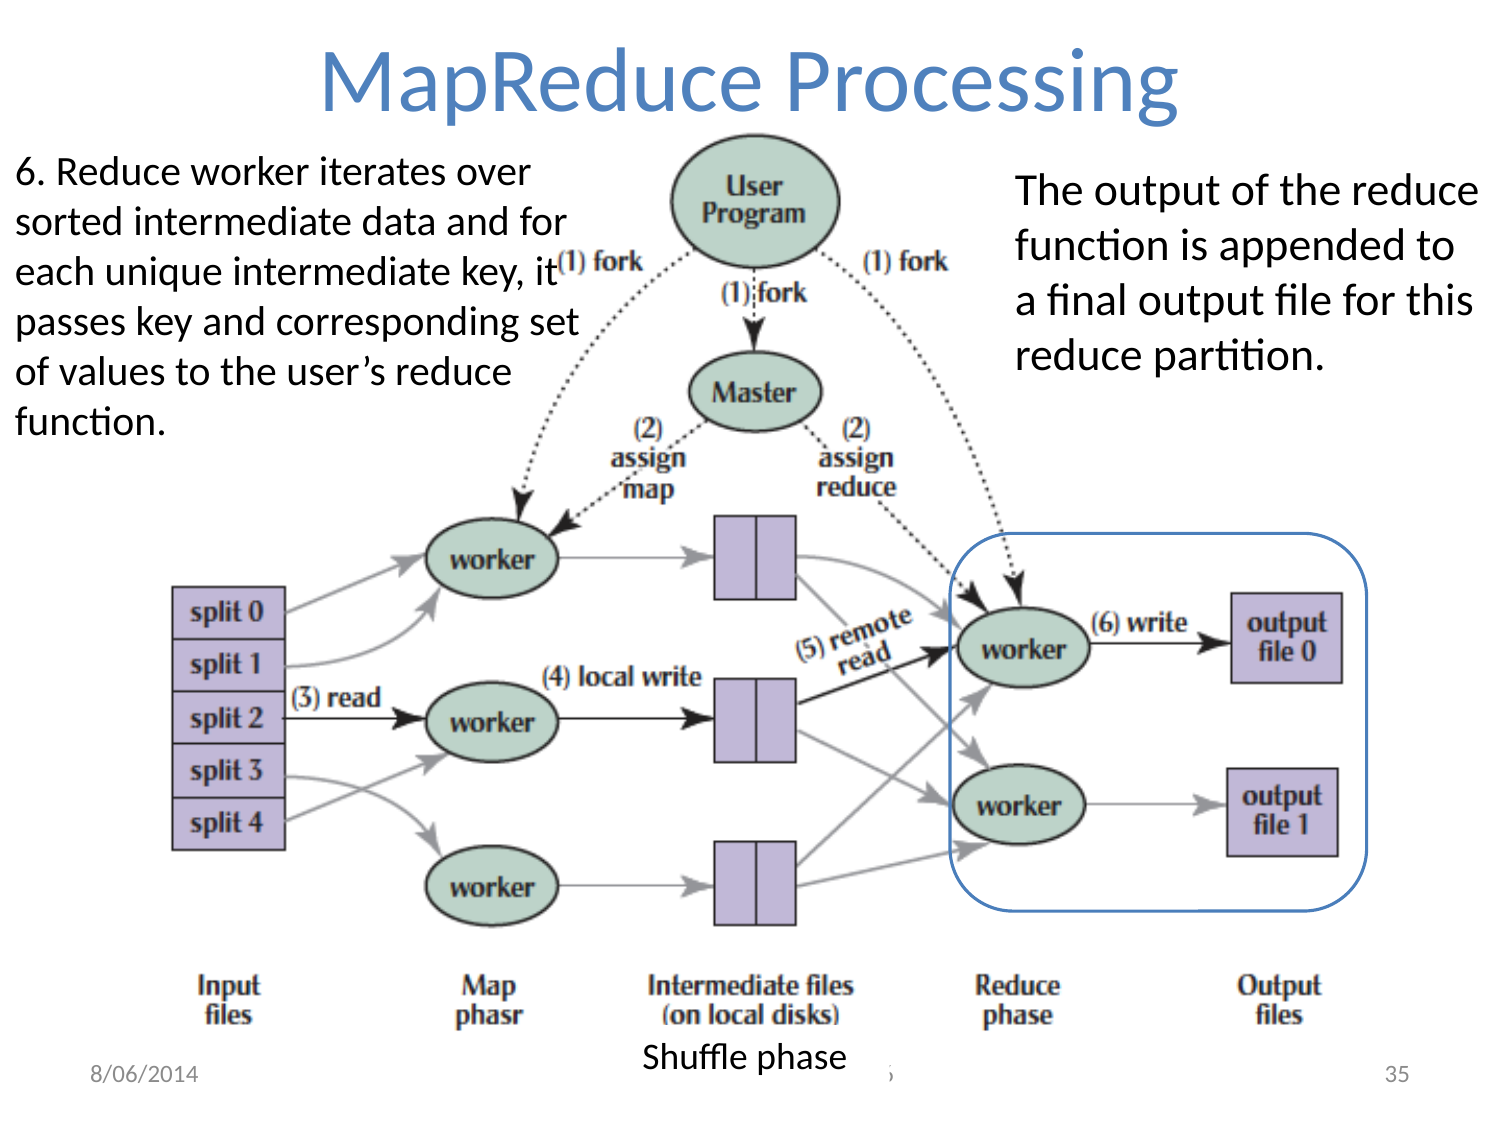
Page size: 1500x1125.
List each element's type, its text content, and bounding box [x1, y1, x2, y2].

title MapReduce Processing [75, 0, 1425, 150]
slide_number 8/06/2014 [75, 1042, 425, 1103]
text_box The output of the reduce function is appended to a final output file for this reduce partition. [999, 152, 1500, 448]
footer Summer 2014 -- Lecture #26 [512, 1042, 988, 1103]
picture [149, 150, 1356, 1054]
picture [952, 535, 1356, 909]
text_box 6. Reduce worker iterates over sorted intermediate data and for each unique intermediate key, it passes key and corresponding set of values to the user’s reduce function. [0, 136, 603, 452]
slide_number <number> [1074, 1042, 1425, 1103]
text_box Shuffle phase [599, 1024, 890, 1085]
